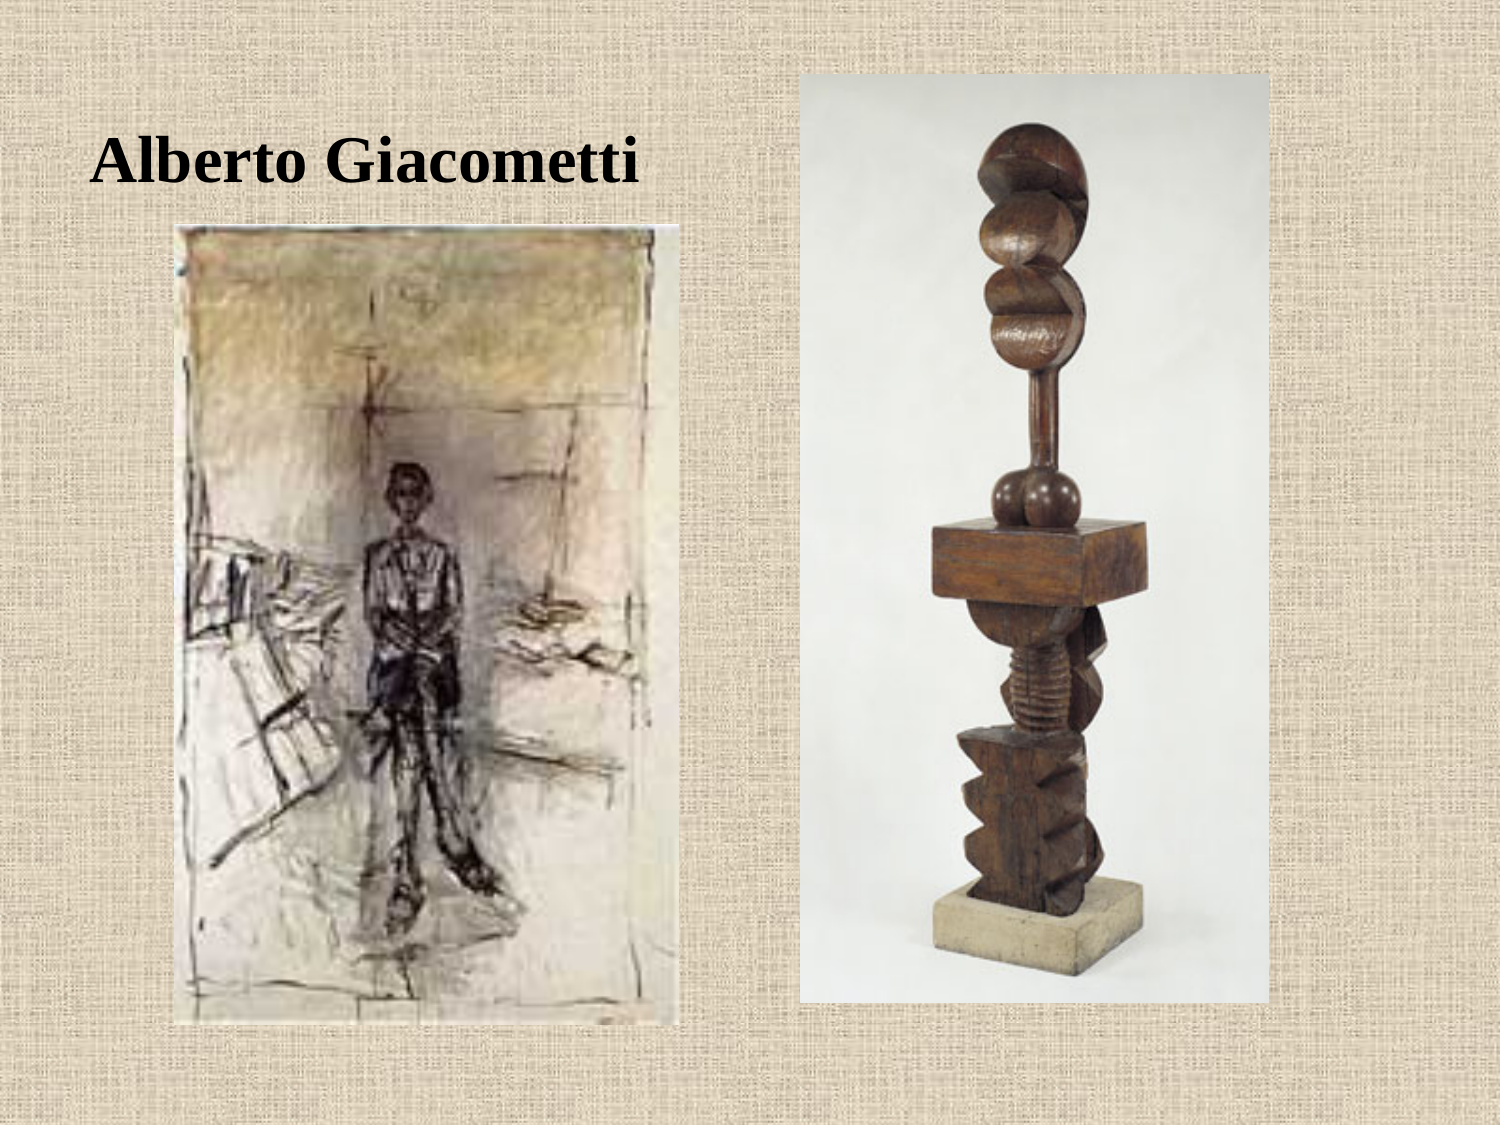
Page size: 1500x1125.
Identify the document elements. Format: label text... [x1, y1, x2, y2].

picture [0, 0, 1500, 1125]
text_box Alberto Giacometti [74, 108, 656, 204]
